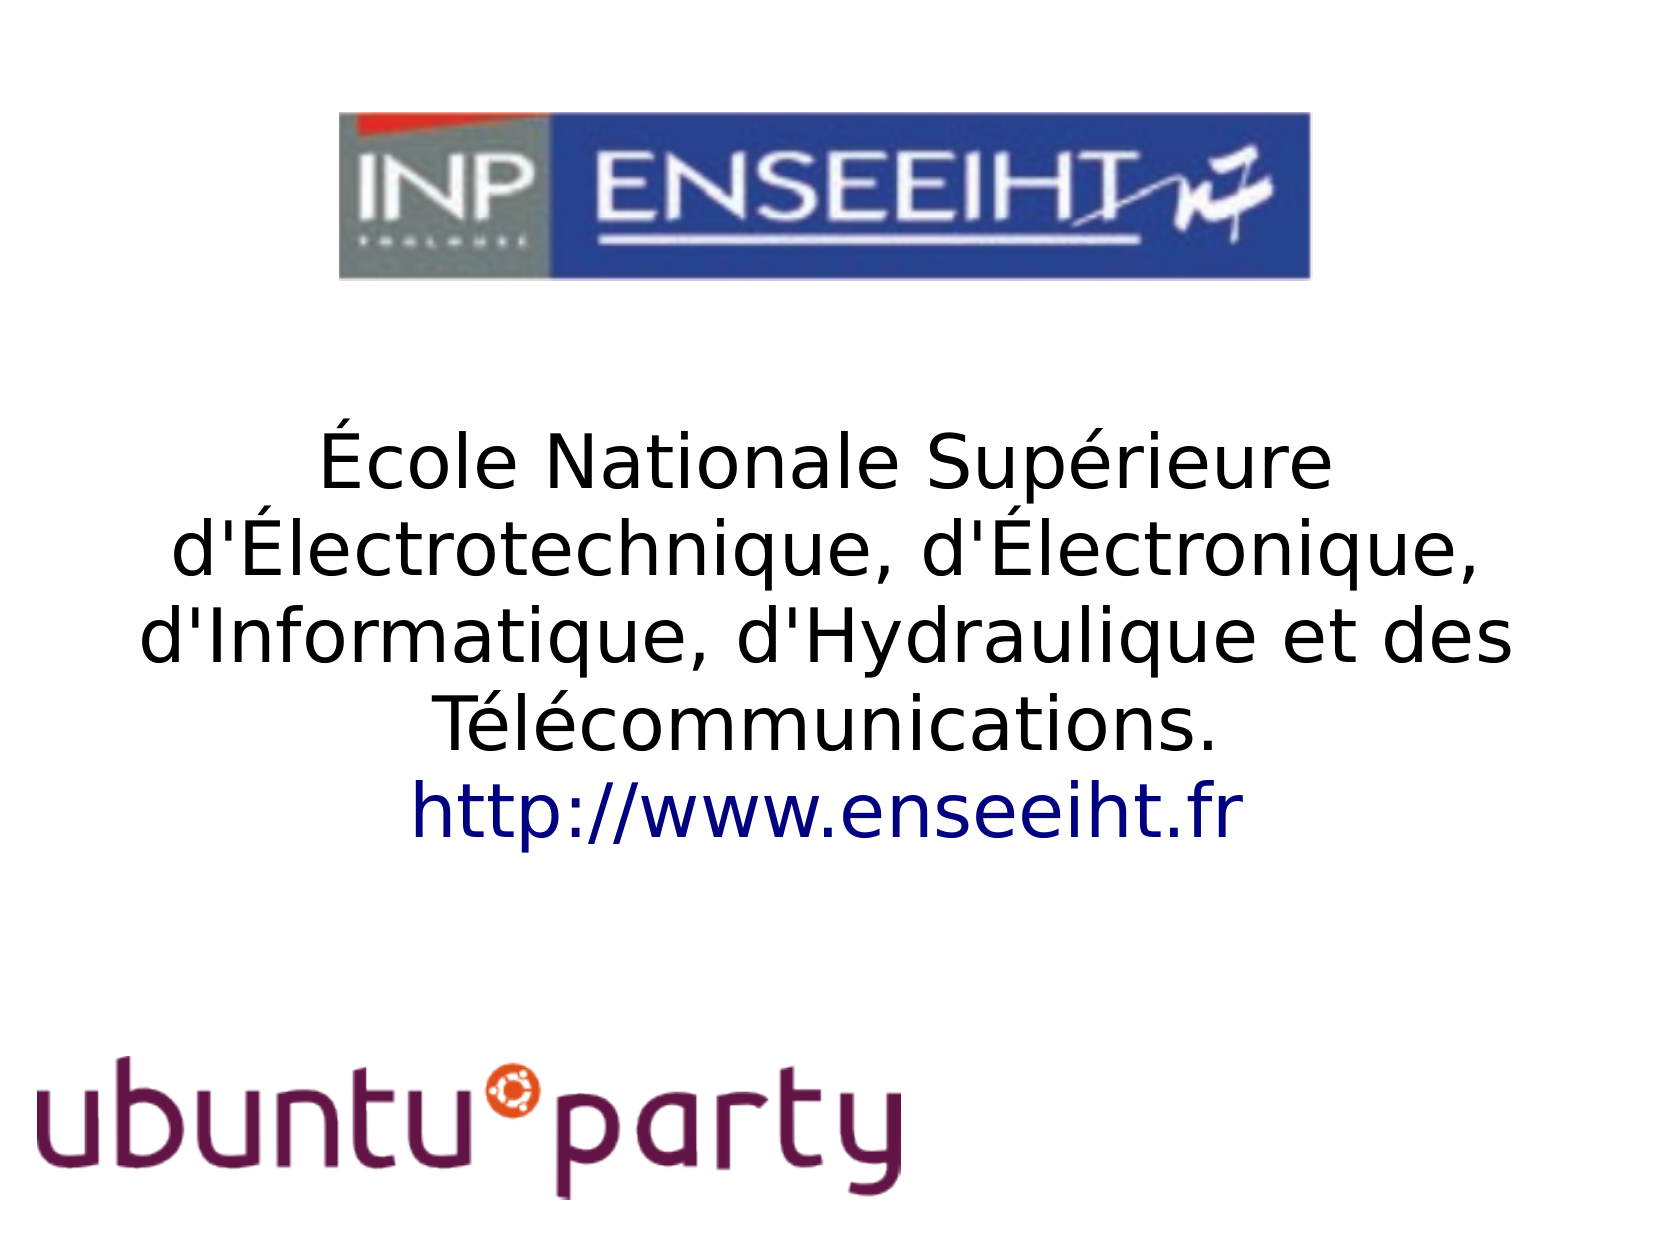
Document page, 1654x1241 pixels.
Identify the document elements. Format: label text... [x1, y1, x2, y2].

text_box École Nationale Supérieure d'Électrotechnique, d'Électronique, d'Informatique, d'Hydraulique et des Télécommunications. http://www.enseeiht.fr [0, 411, 1654, 863]
picture [339, 112, 1313, 281]
picture [37, 1056, 901, 1200]
